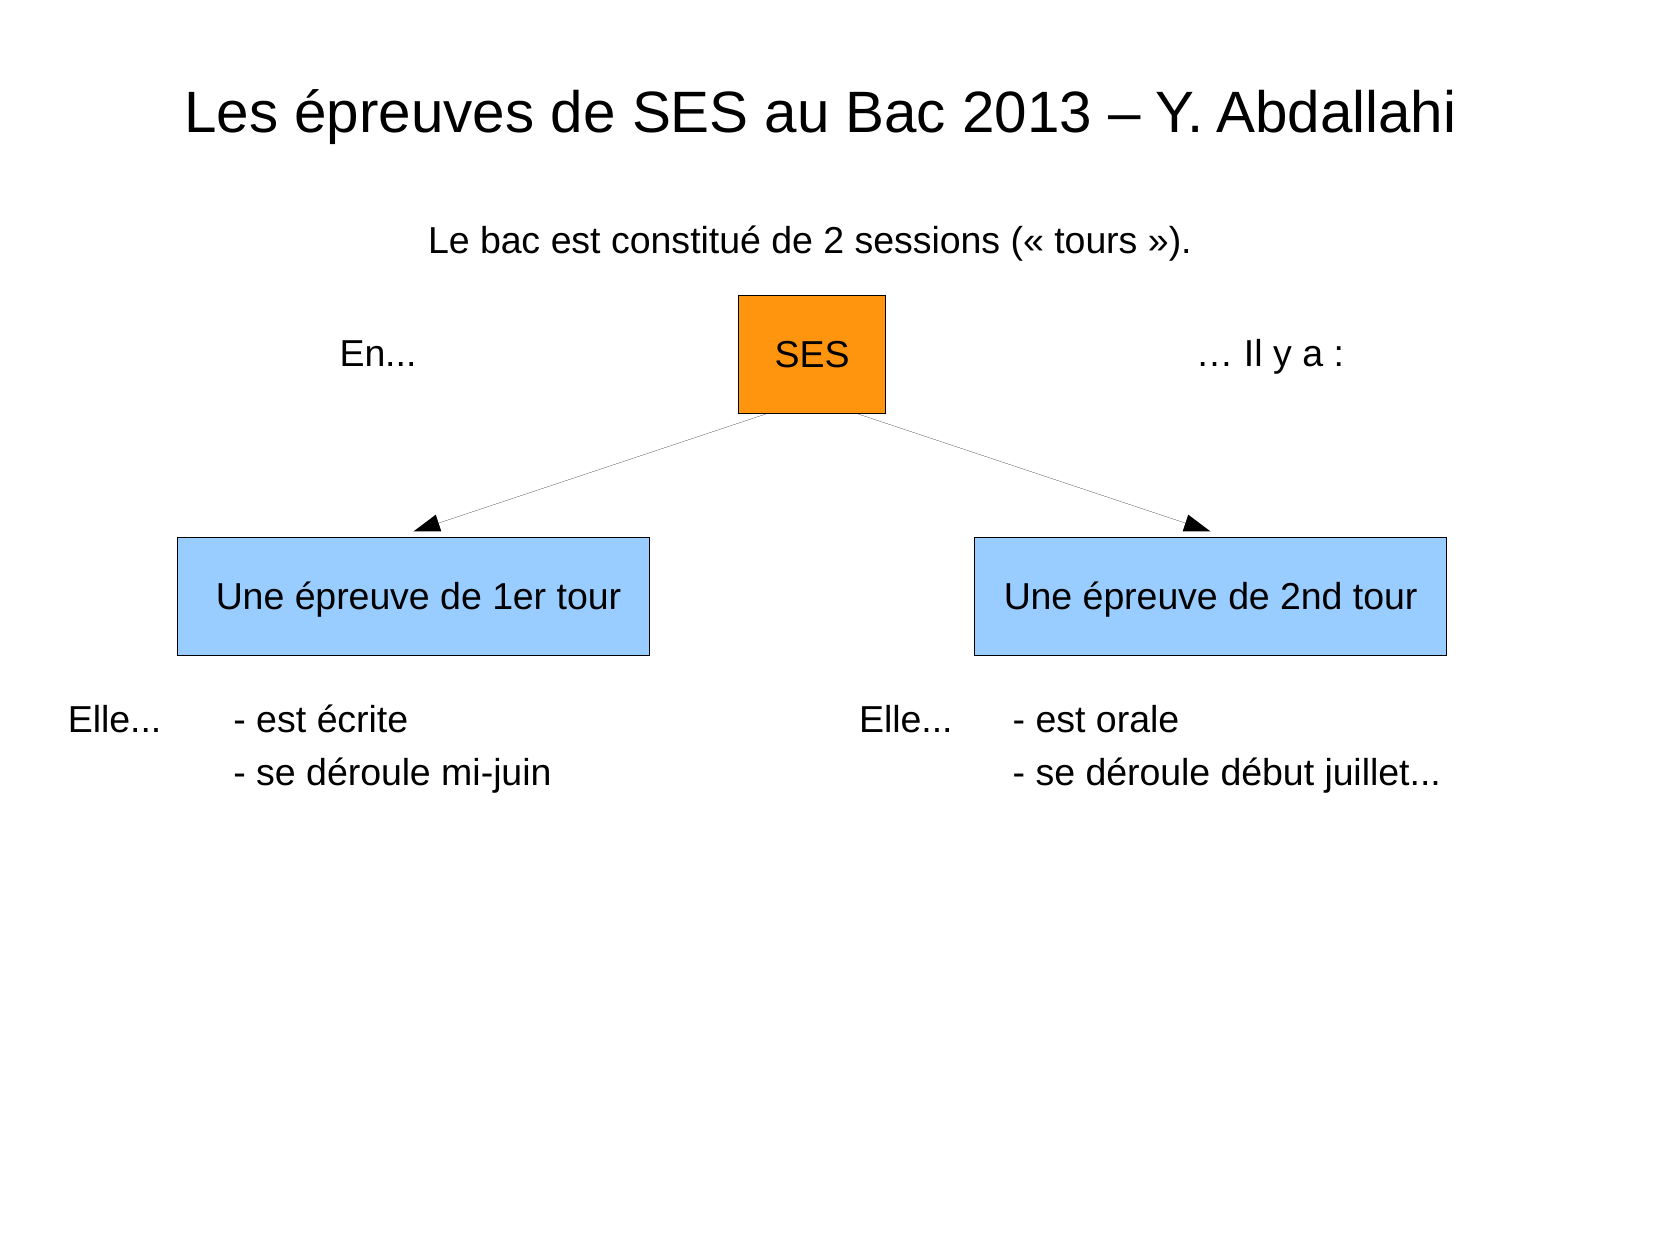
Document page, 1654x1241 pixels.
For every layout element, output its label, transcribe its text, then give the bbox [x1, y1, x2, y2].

text_box - est écrite [218, 690, 424, 744]
text_box SES [738, 295, 886, 414]
text_box Une épreuve de 2nd tour [974, 537, 1447, 656]
text_box Elle... [844, 690, 968, 748]
text_box - se déroule début juillet... [998, 744, 1458, 801]
text_box Une épreuve de 1er tour [177, 537, 650, 656]
title Les épreuves de SES au Bac 2013 – Y. Abdallahi [76, 53, 1566, 172]
text_box … Il y a : [1181, 324, 1359, 382]
text_box - est orale [998, 690, 1195, 744]
text_box Elle... [53, 690, 177, 774]
text_box Le bac est constitué de 2 sessions (« tours »). [413, 212, 1209, 270]
text_box - se déroule mi-juin [218, 744, 568, 801]
text_box En... [324, 324, 432, 382]
